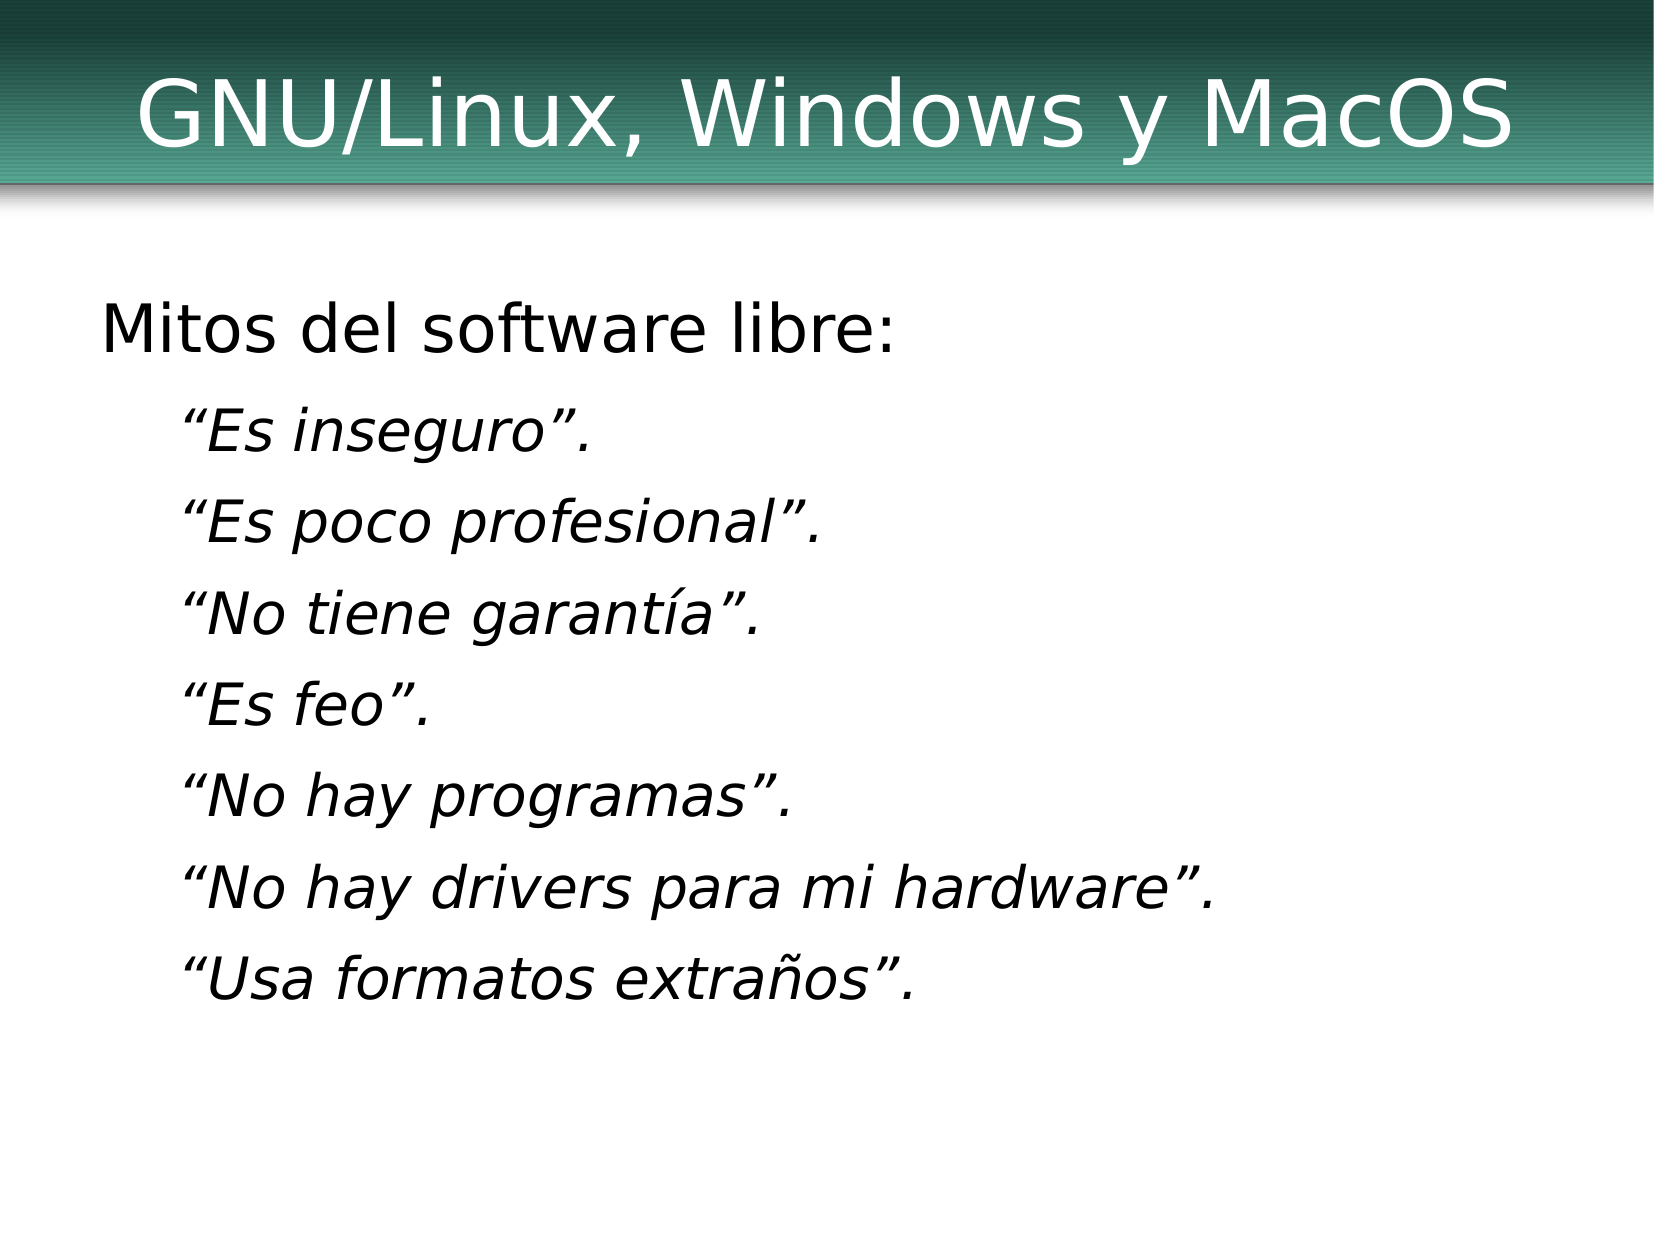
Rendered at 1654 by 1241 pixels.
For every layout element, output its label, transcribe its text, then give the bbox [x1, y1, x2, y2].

title GNU/Linux, Windows y MacOS [82, 11, 1571, 219]
list Mitos del software libre: “Es inseguro”. “Es poco profesional”. “No tiene garantía”. “Es feo”. “No hay programas”. “No hay drivers para mi hardware”. “Usa formatos extraños”. [82, 290, 1571, 1094]
picture [0, 0, 1654, 225]
